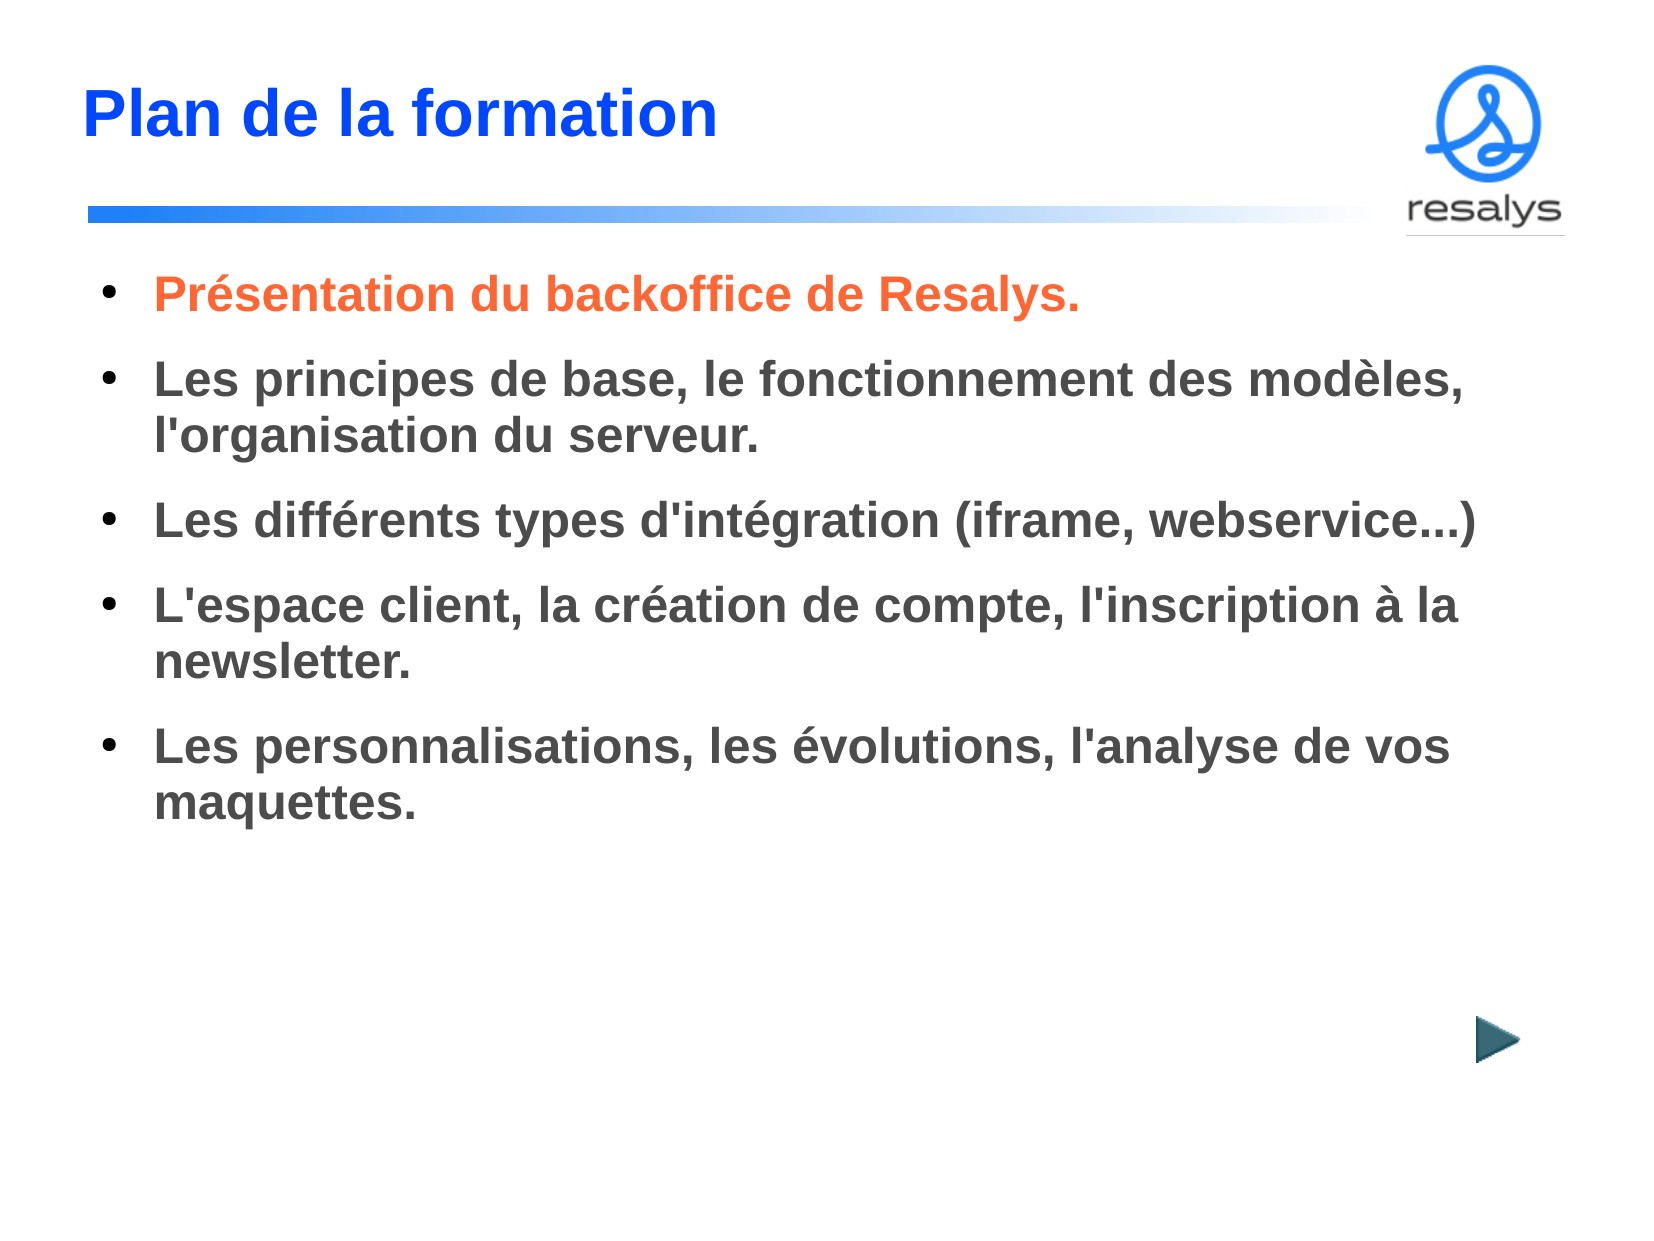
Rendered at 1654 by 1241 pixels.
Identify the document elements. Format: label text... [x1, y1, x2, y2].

title Plan de la formation [82, 49, 1359, 178]
picture [1476, 1016, 1524, 1064]
picture [88, 58, 1565, 237]
list Présentation du backoffice de Resalys. Les principes de base, le fonctionnement des modèles, l'organisation du serveur. Les différents types d'intégration (iframe, webservice...) L'espace client, la création de compte, l'inscription à la newsletter. Les personnalisations, les évolutions, l'analyse de vos maquettes. [82, 265, 1571, 1109]
